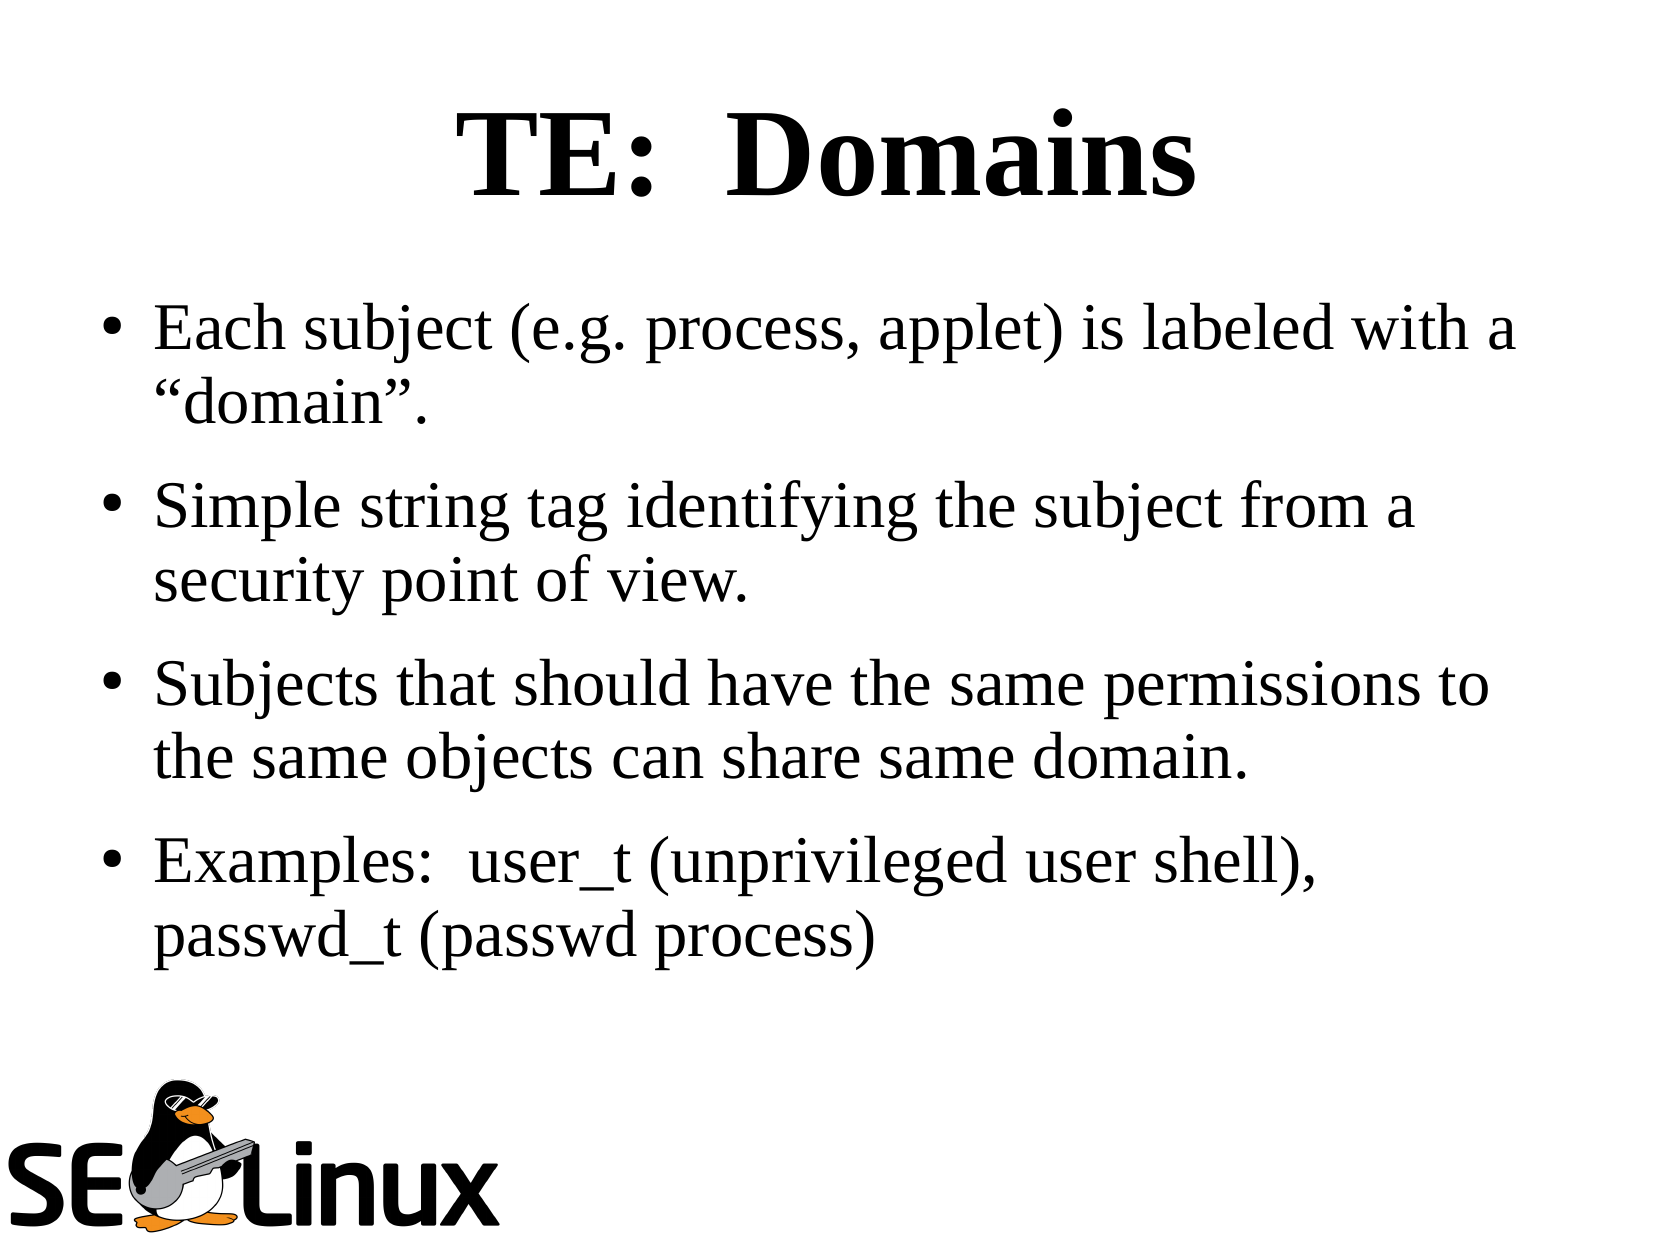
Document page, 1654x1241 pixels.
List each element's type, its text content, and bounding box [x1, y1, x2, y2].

picture [0, 919, 526, 1241]
title TE: Domains [82, 49, 1571, 257]
list Each subject (e.g. process, applet) is labeled with a “domain”. Simple string tag identifying the subject from a security point of view. Subjects that should have the same permissions to the same objects can share same domain. Examples: user_t (unprivileged user shell), passwd_t (passwd process) [82, 290, 1571, 1010]
